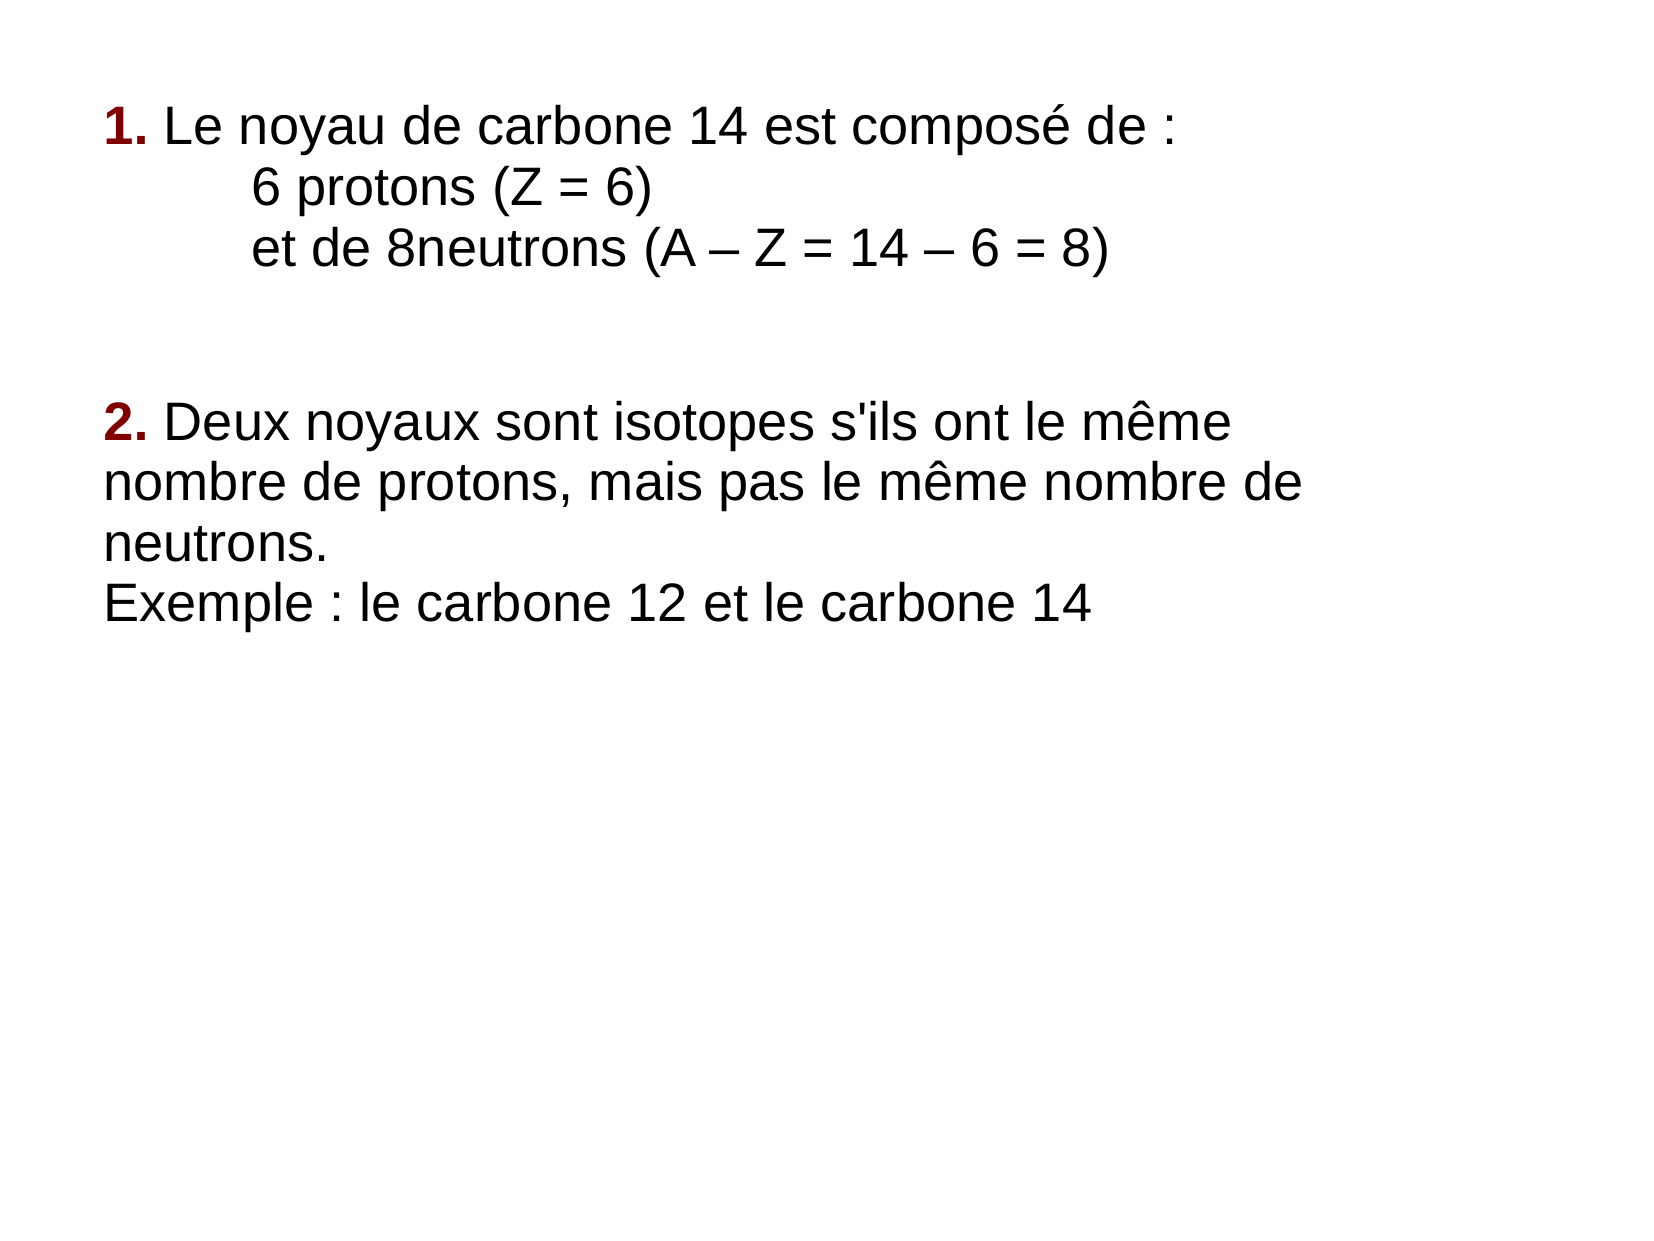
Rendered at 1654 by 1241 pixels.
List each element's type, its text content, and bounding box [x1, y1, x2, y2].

text_box 1. Le noyau de carbone 14 est composé de : 6 protons (Z = 6) et de 8neutrons (A – Z = 14 – 6 = 8) [88, 88, 1388, 287]
text_box 2. Deux noyaux sont isotopes s'ils ont le même nombre de protons, mais pas le même nombre de neutrons. Exemple : le carbone 12 et le carbone 14 [88, 383, 1388, 643]
